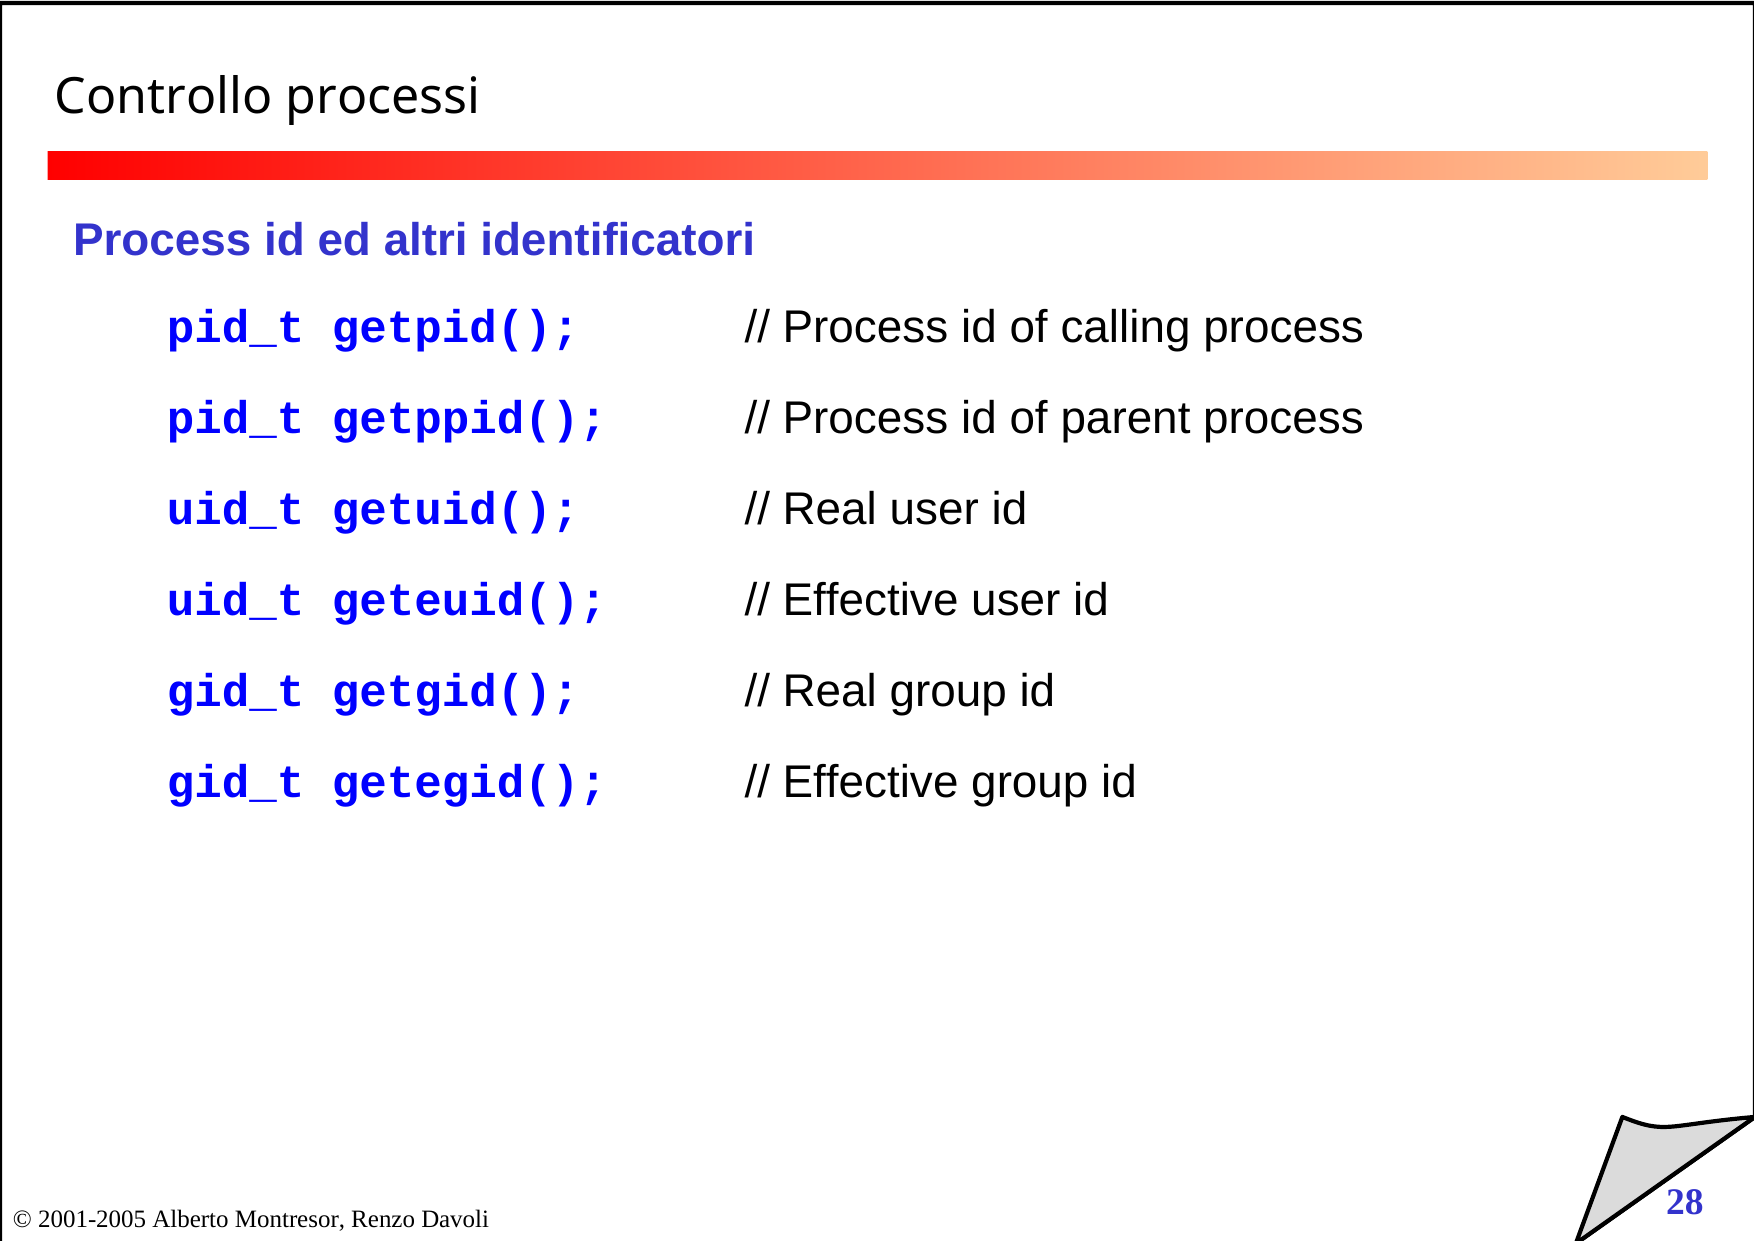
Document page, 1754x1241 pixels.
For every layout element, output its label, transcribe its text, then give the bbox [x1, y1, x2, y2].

list Process id ed altri identificatori pid_t getpid(); // Process id of calling process pid_t getppid(); // Process id of parent process uid_t getuid(); // Real user id uid_t geteuid(); // Effective user id gid_t getgid(); // Real group id gid_t getegid(); // Effective group id [58, 206, 1696, 879]
title Controllo processi [40, 49, 1714, 144]
